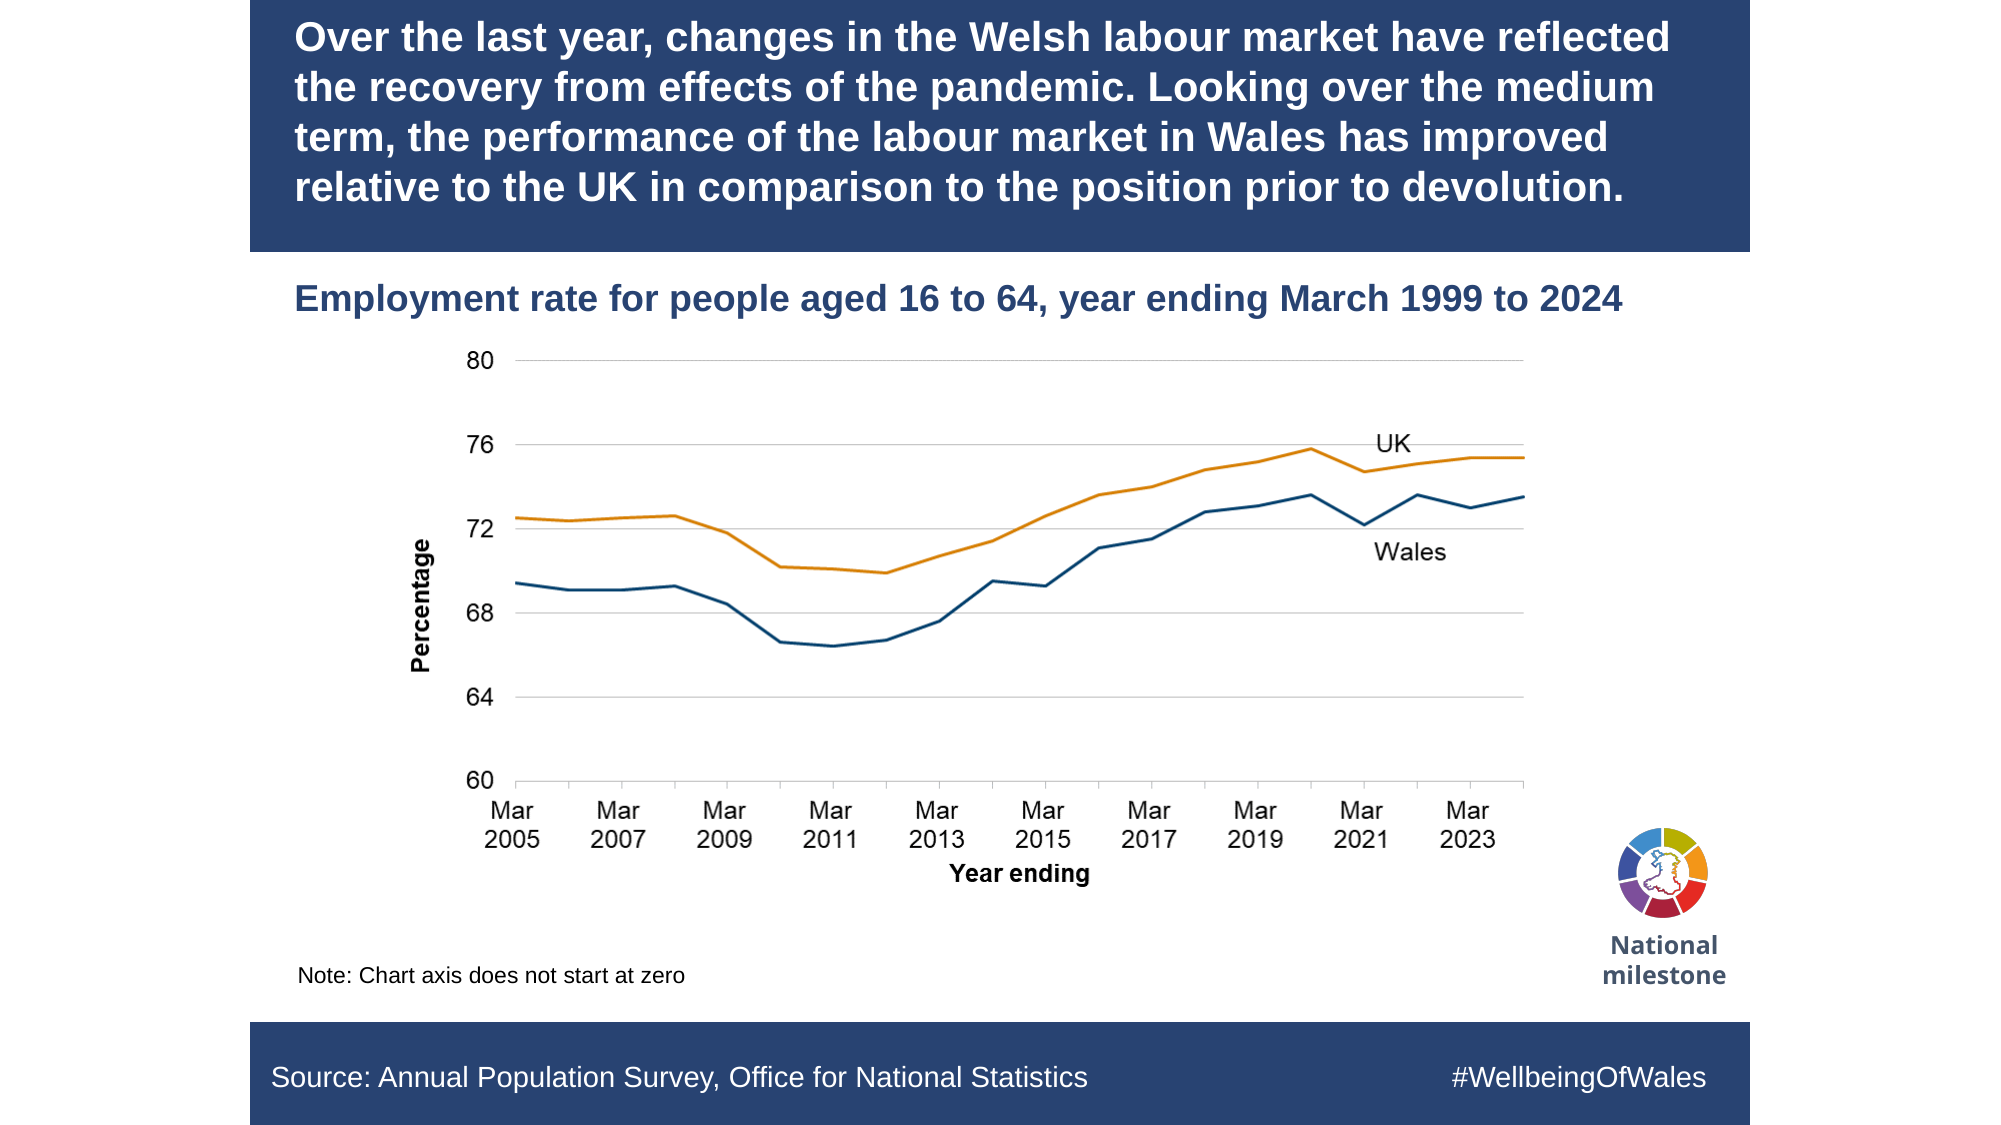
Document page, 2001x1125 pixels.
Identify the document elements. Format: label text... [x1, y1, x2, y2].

title Over the last year, changes in the Welsh labour market have reflected the recovery from effects of the pandemic. Looking over the medium term, the performance of the labour market in Wales has improved relative to the UK in comparison to the position prior to devolution. [279, 0, 1750, 281]
text_box [250, 0, 279, 252]
picture [1618, 828, 1711, 918]
text_box National milestone [1566, 922, 1762, 999]
text_box Note: Chart axis does not start at zero [282, 952, 708, 996]
text_box #WellbeingOfWales [1437, 1050, 1734, 1101]
text_box [250, 1022, 1750, 1125]
picture [396, 331, 1568, 916]
text_box Employment rate for people aged 16 to 64, year ending March 1999 to 2024 [279, 266, 1650, 326]
text_box Source: Annual Population Survey, Office for National Statistics [256, 1050, 1508, 1125]
